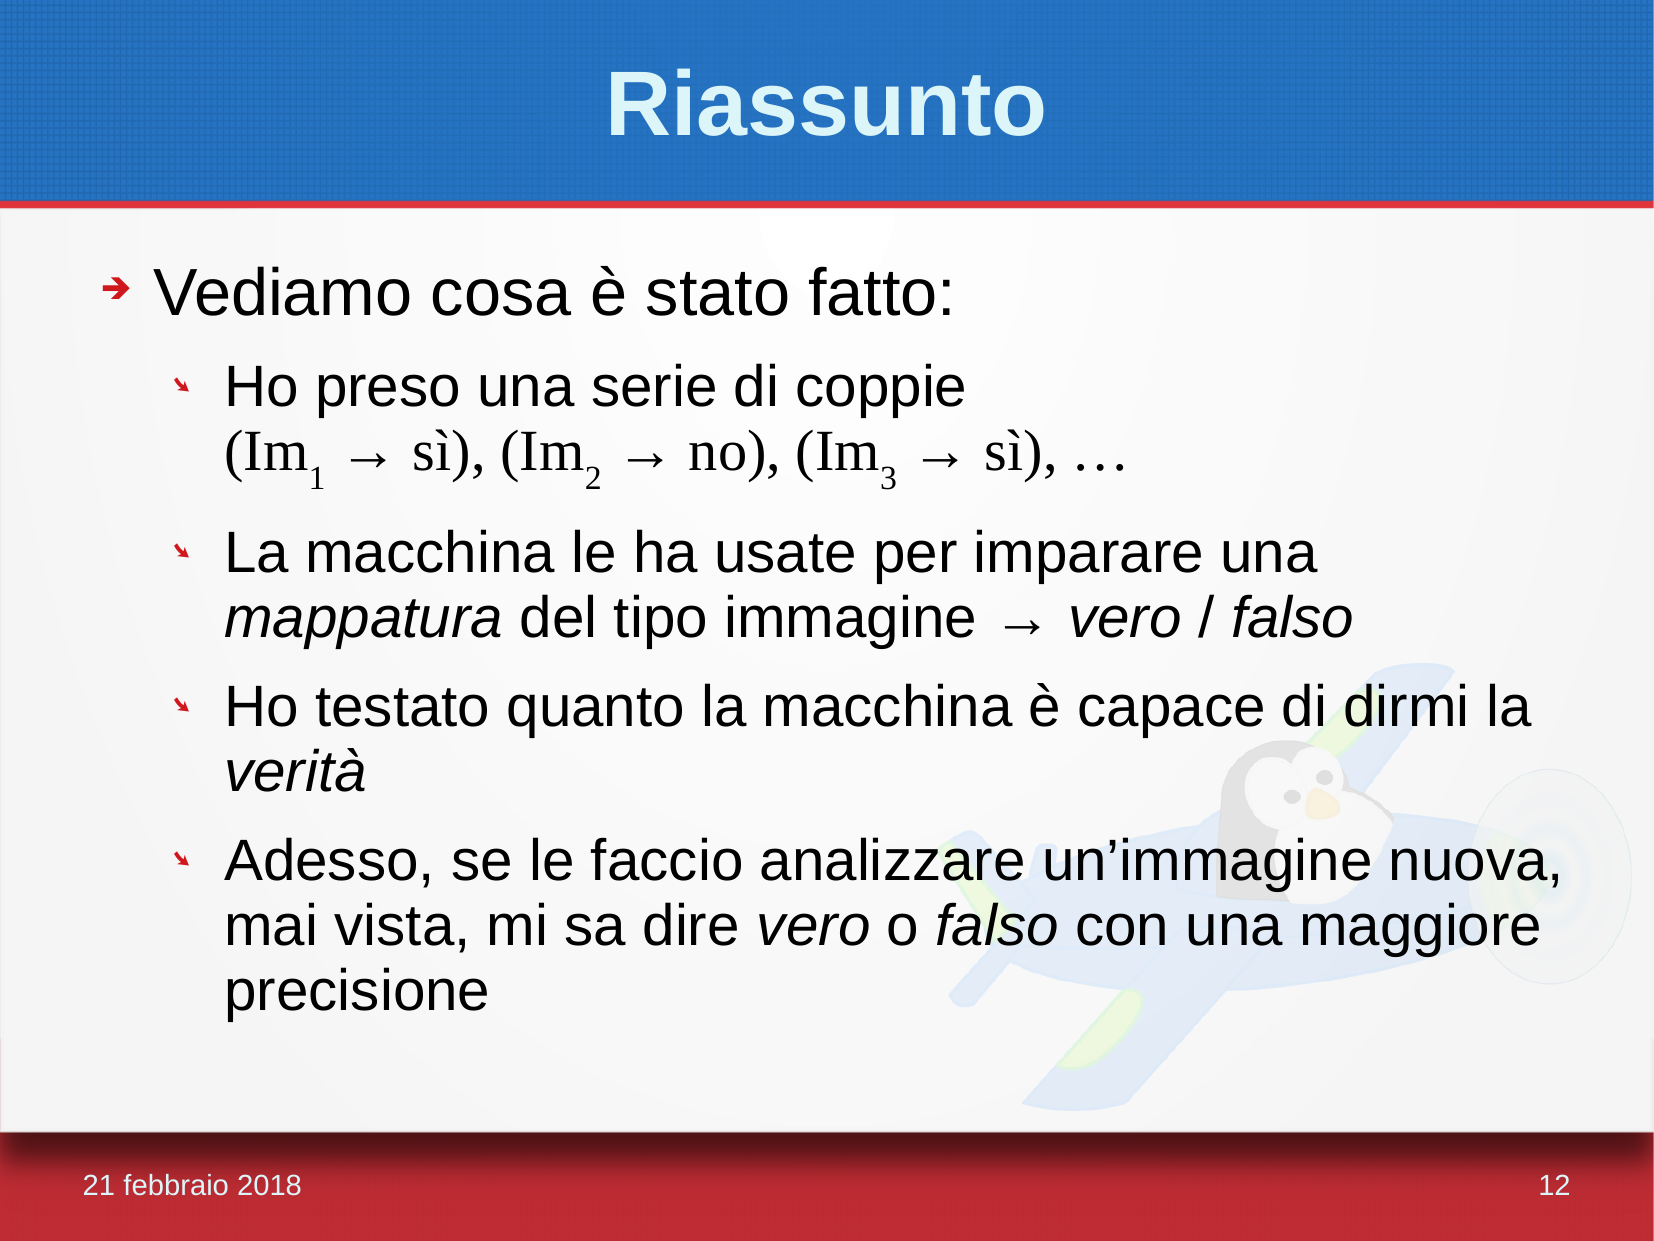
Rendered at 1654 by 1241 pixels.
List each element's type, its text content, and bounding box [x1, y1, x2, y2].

picture [0, 0, 1654, 1241]
list Vediamo cosa è stato fatto: Ho preso una serie di coppie (Im1 → sì), (Im2 → no), (Im3 → sì), … La macchina le ha usate per imparare una mappatura del tipo immagine → vero / falso Ho testato quanto la macchina è capace di dirmi la verità Adesso, se le faccio analizzare un’immagine nuova, mai vista, mi sa dire vero o falso con una maggiore precisione [82, 255, 1571, 1081]
title Riassunto [82, 20, 1571, 186]
